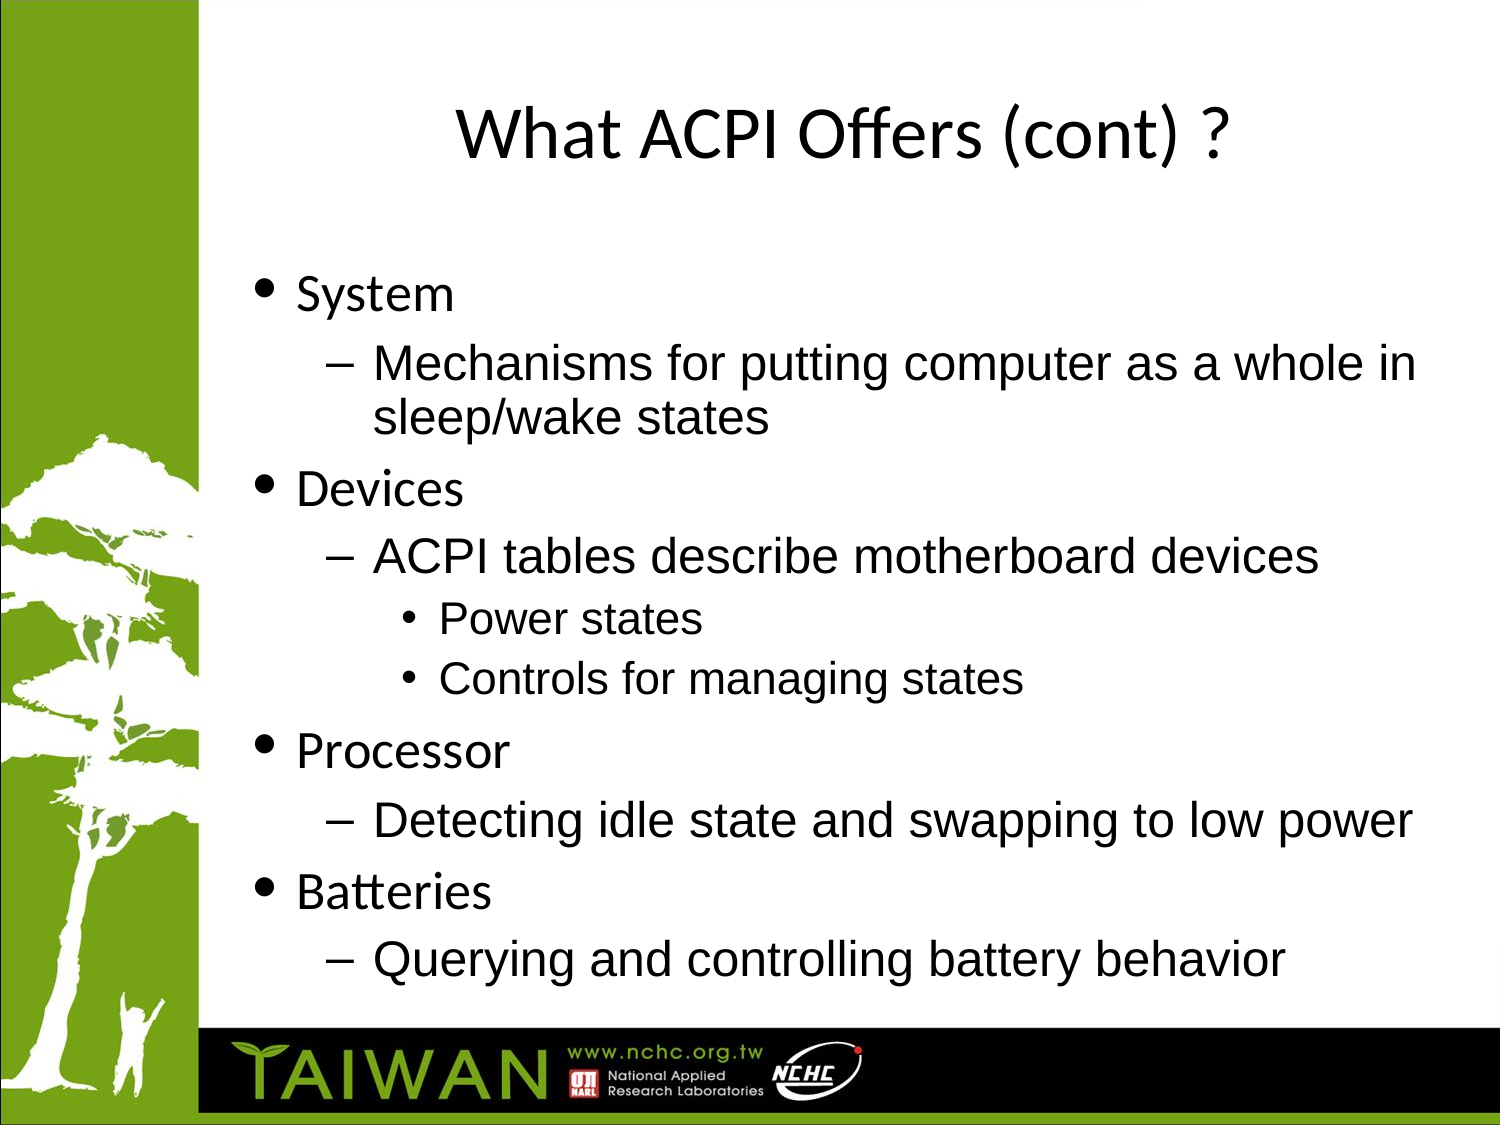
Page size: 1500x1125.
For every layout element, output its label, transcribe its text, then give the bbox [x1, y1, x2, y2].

list System Mechanisms for putting computer as a whole in sleep/wake states Devices ACPI tables describe motherboard devices Power states Controls for managing states Processor Detecting idle state and swapping to low power Batteries Querying and controlling battery behavior [236, 253, 1477, 996]
picture [0, 0, 1500, 1125]
title What ACPI Offers (cont) ? [206, 34, 1482, 223]
